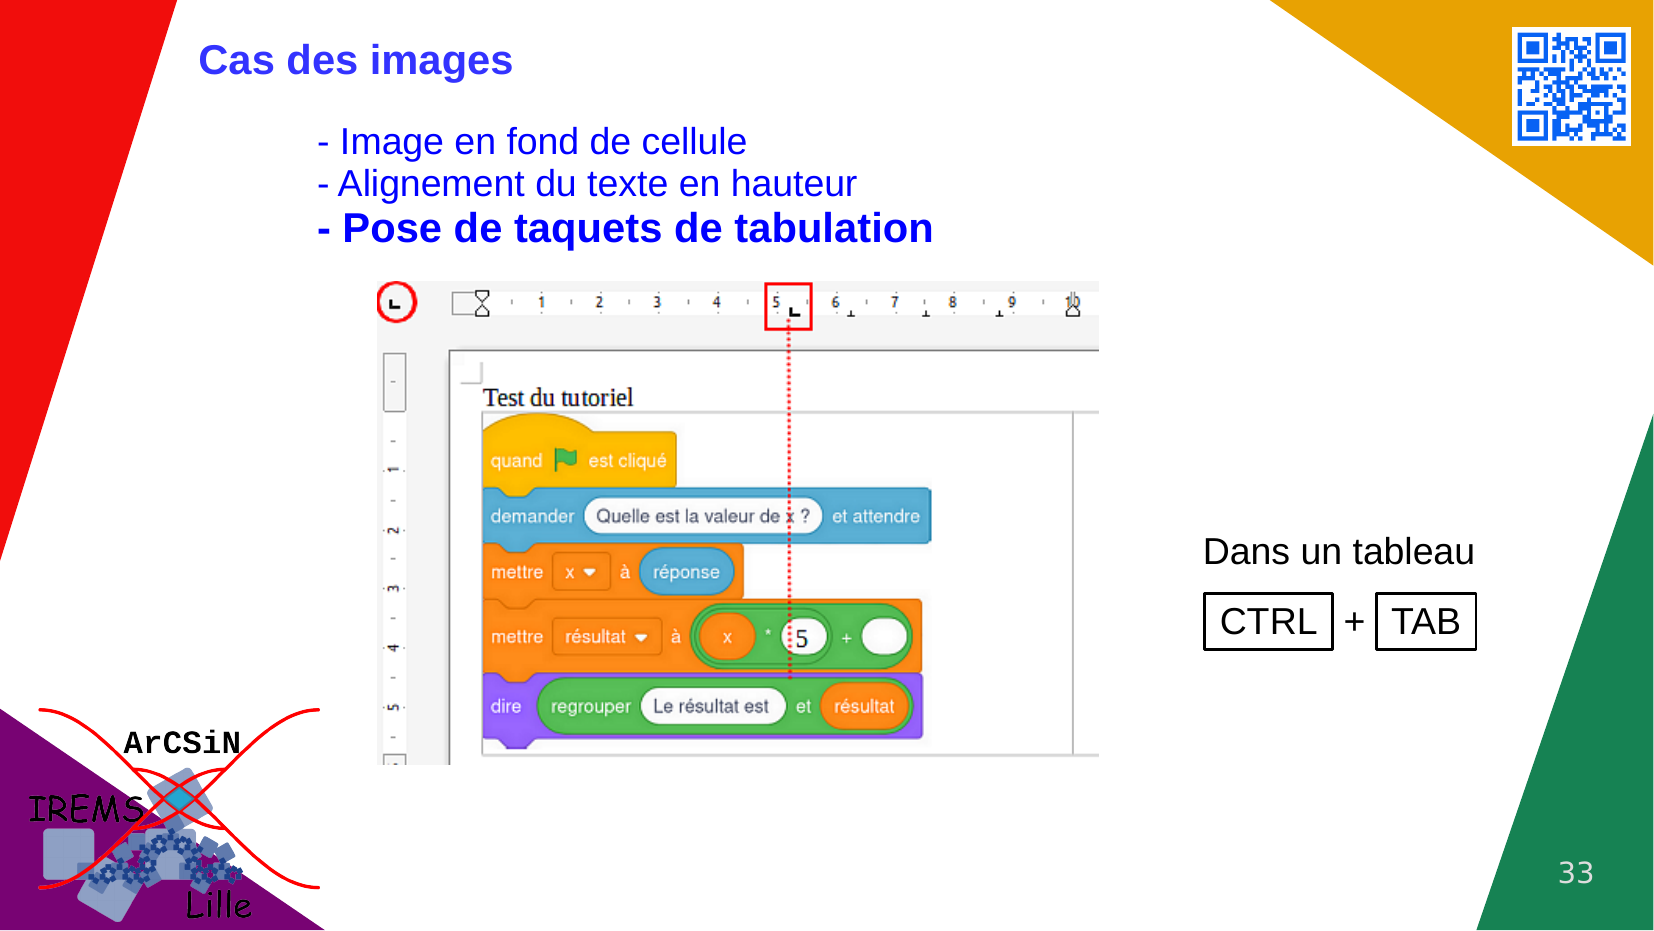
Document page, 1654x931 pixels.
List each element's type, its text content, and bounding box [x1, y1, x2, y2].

picture [377, 281, 1099, 765]
picture [29, 708, 320, 922]
picture [1512, 27, 1631, 146]
text_box CTRL [1204, 593, 1329, 650]
text_box Cas des images [183, 29, 1304, 94]
text_box TAB [1381, 593, 1477, 650]
text_box Dans un tableau [1188, 522, 1491, 580]
text_box - Image en fond de cellule - Alignement du texte en hauteur - Pose de taquets de tabulation [317, 120, 1228, 252]
text_box + [1329, 593, 1381, 650]
